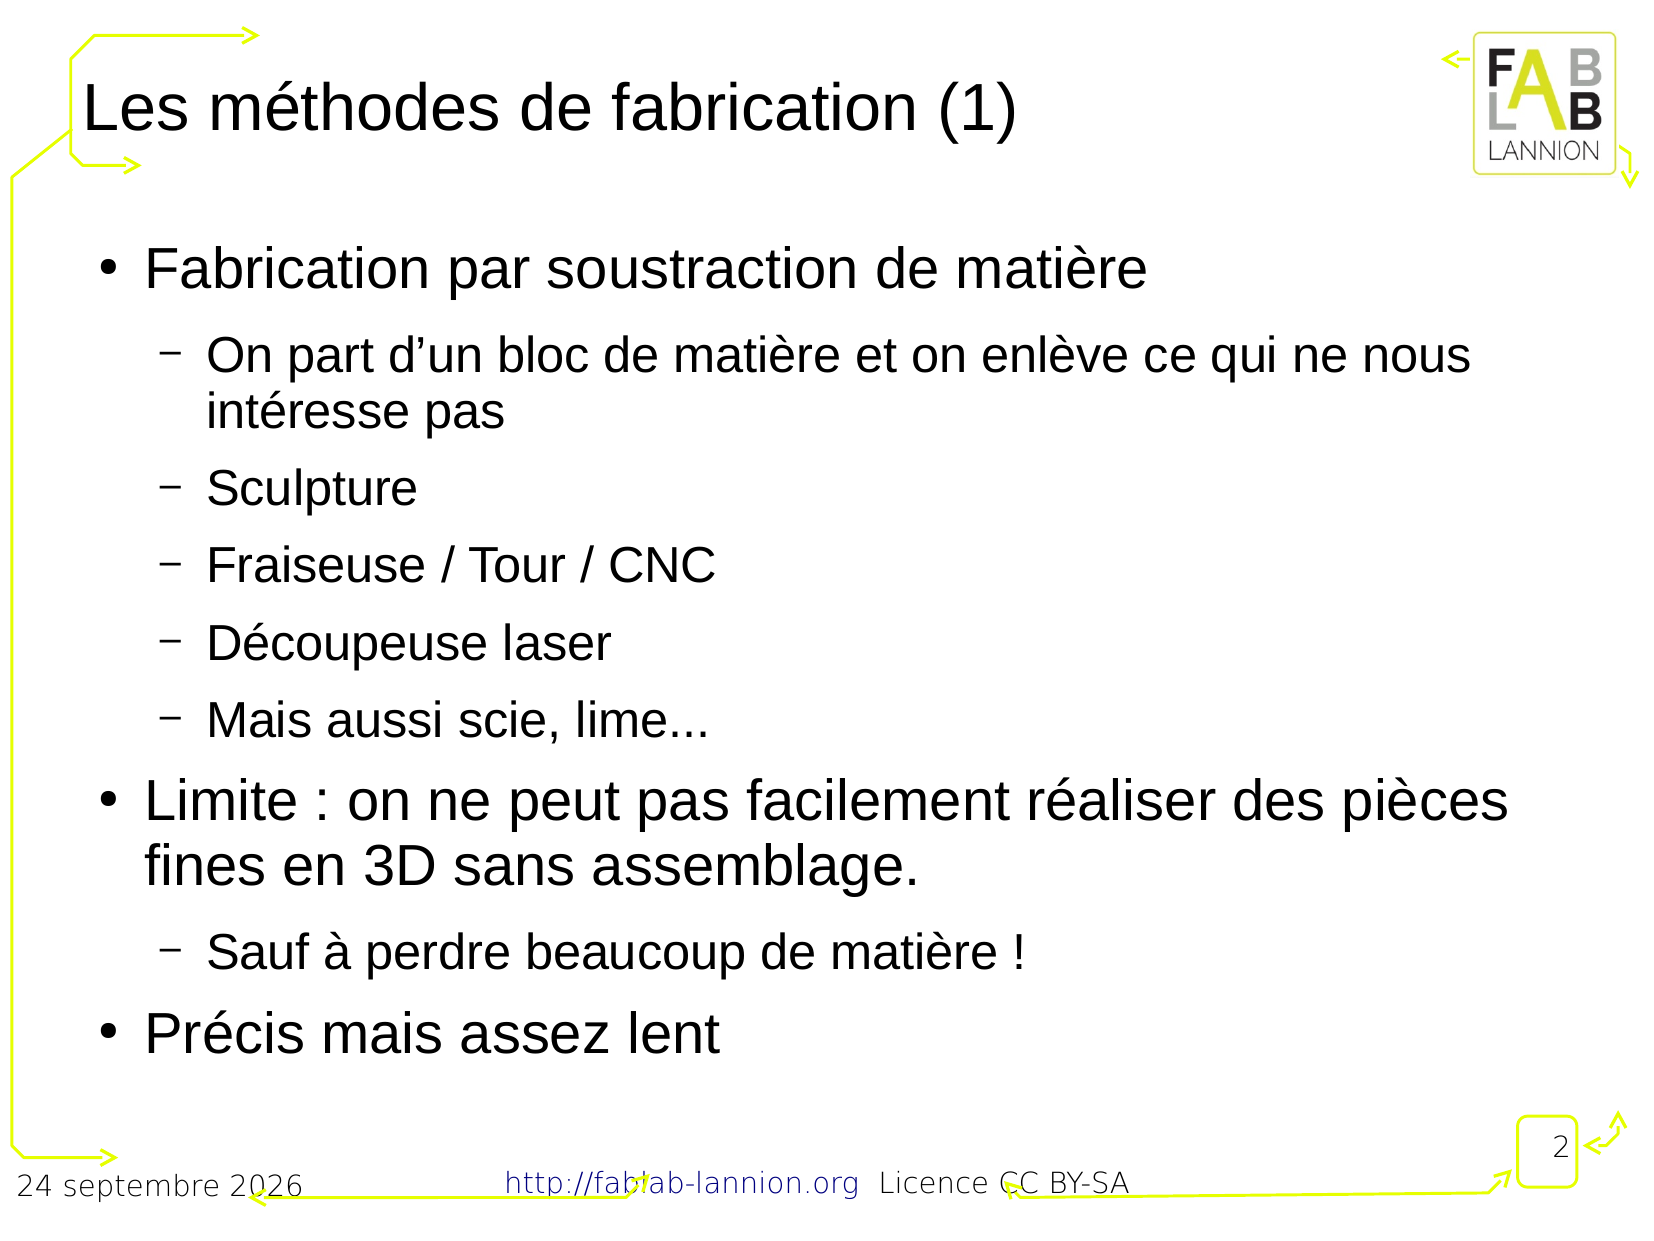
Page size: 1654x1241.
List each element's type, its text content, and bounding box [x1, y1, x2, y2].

picture [1470, 29, 1619, 178]
list Fabrication par soustraction de matière On part d’un bloc de matière et on enlève ce qui ne nous intéresse pas Sculpture Fraiseuse / Tour / CNC Découpeuse laser Mais aussi scie, lime... Limite : on ne peut pas facilement réaliser des pièces fines en 3D sans assemblage. Sauf à perdre beaucoup de matière ! Précis mais assez lent [82, 236, 1571, 1069]
title Les méthodes de fabrication (1) [82, 49, 1441, 166]
